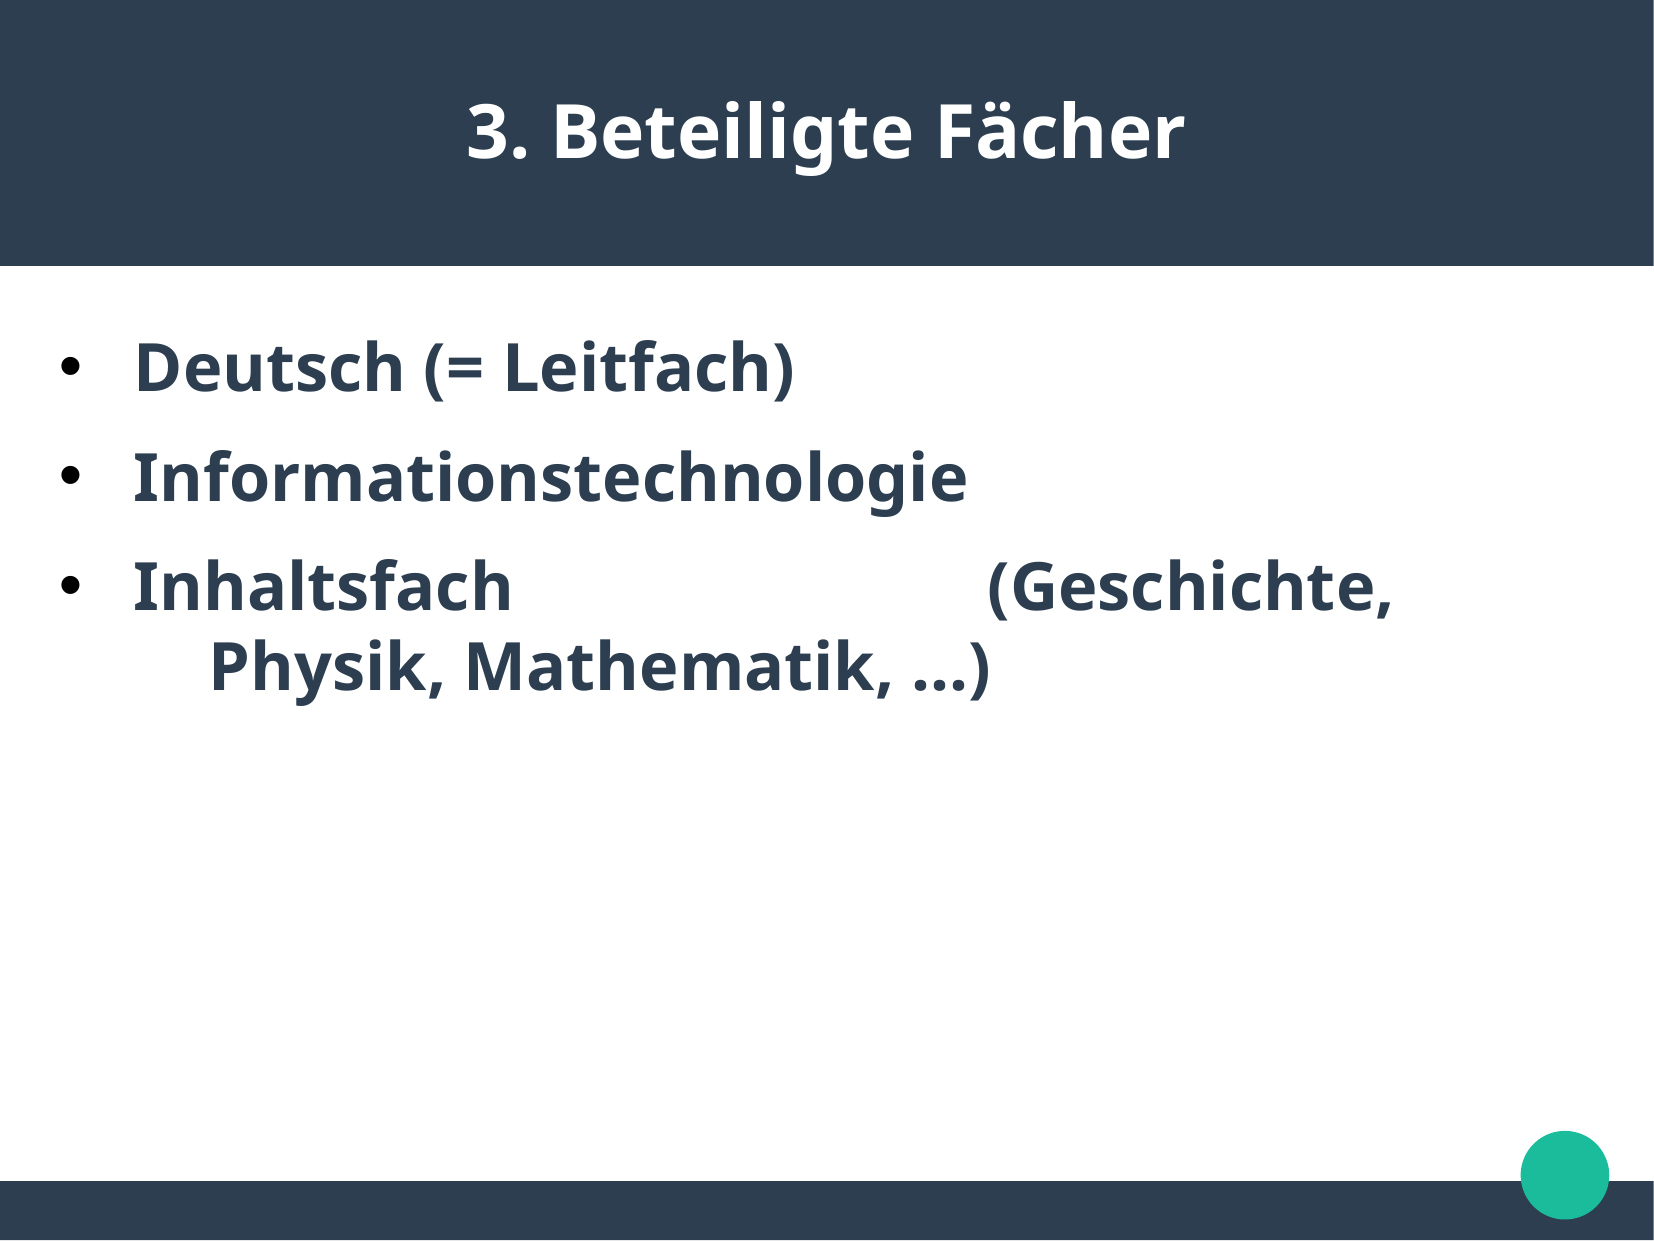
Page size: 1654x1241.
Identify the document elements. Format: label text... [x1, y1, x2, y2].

list Deutsch (= Leitfach) Informationstechnologie Inhaltsfach (Geschichte, Physik, Mathematik, …) [59, 324, 1595, 1152]
title 3. Beteiligte Fächer [59, 49, 1595, 207]
